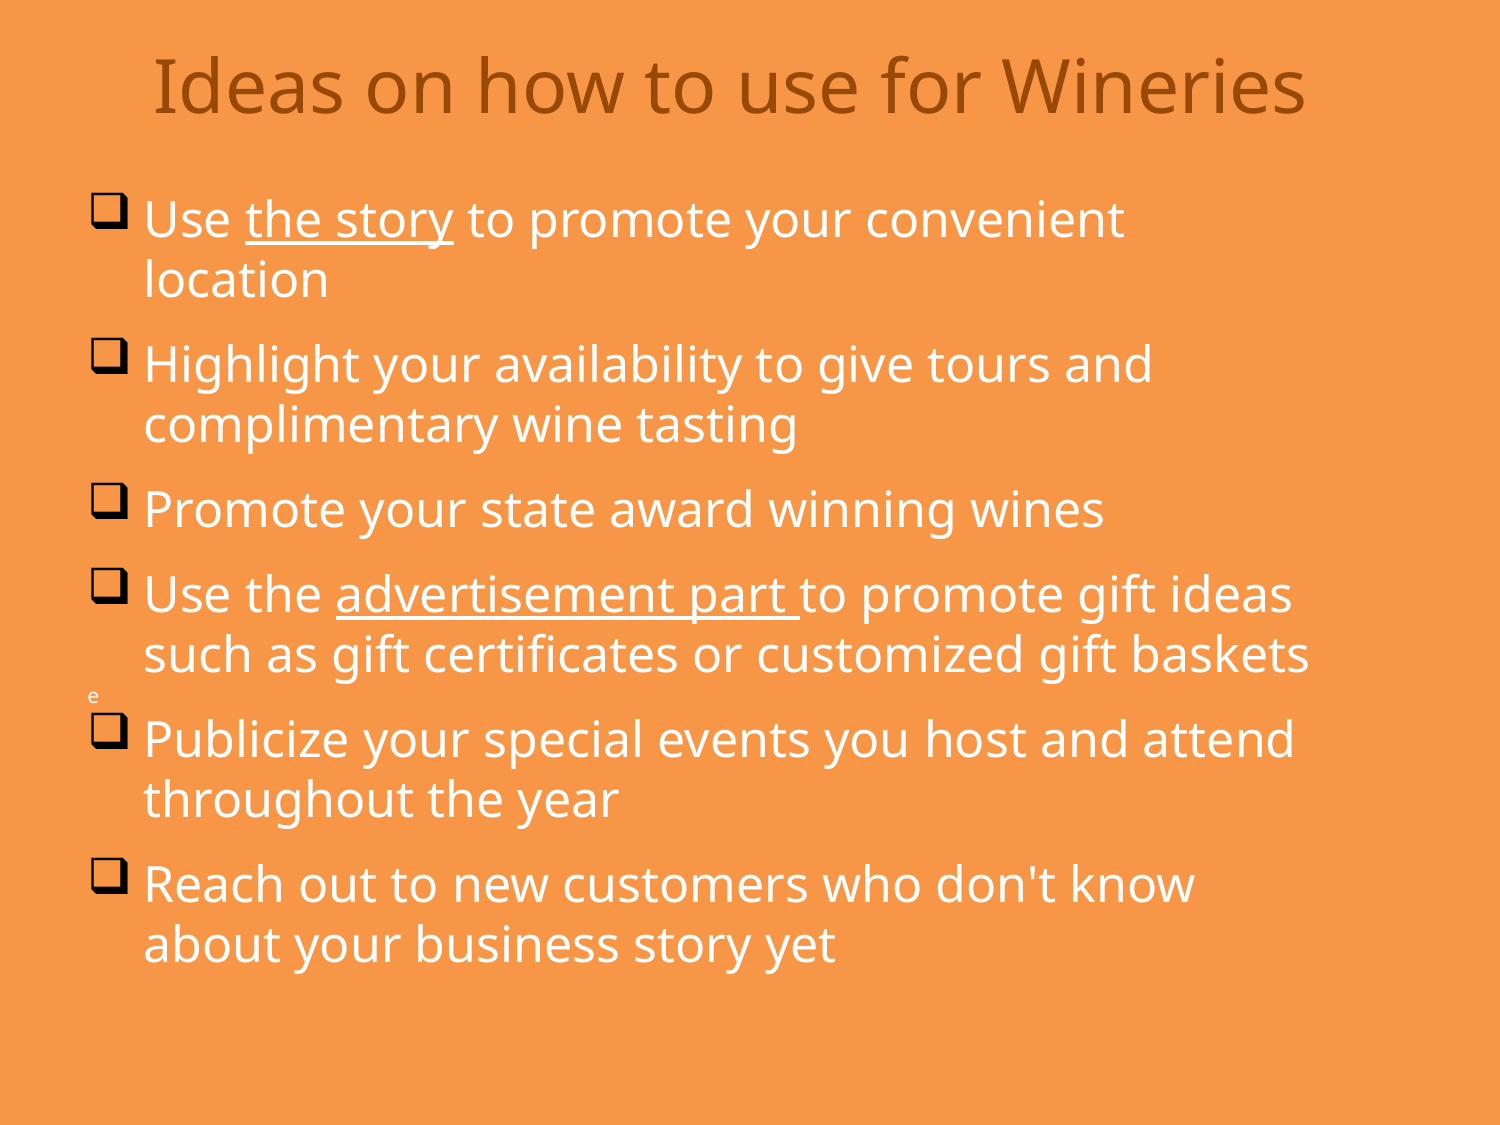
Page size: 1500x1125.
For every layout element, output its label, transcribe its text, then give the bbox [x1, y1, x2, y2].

title Ideas on how to use for Wineries [0, 5, 1463, 161]
text_box Use the story to promote your convenient location Highlight your availability to give tours and complimentary wine tasting Promote your state award winning wines Use the advertisement part to promote gift ideas such as gift certificates or customized gift baskets e Publicize your special events you host and attend throughout the year Reach out to new customers who don't know about your business story yet [72, 179, 1335, 980]
